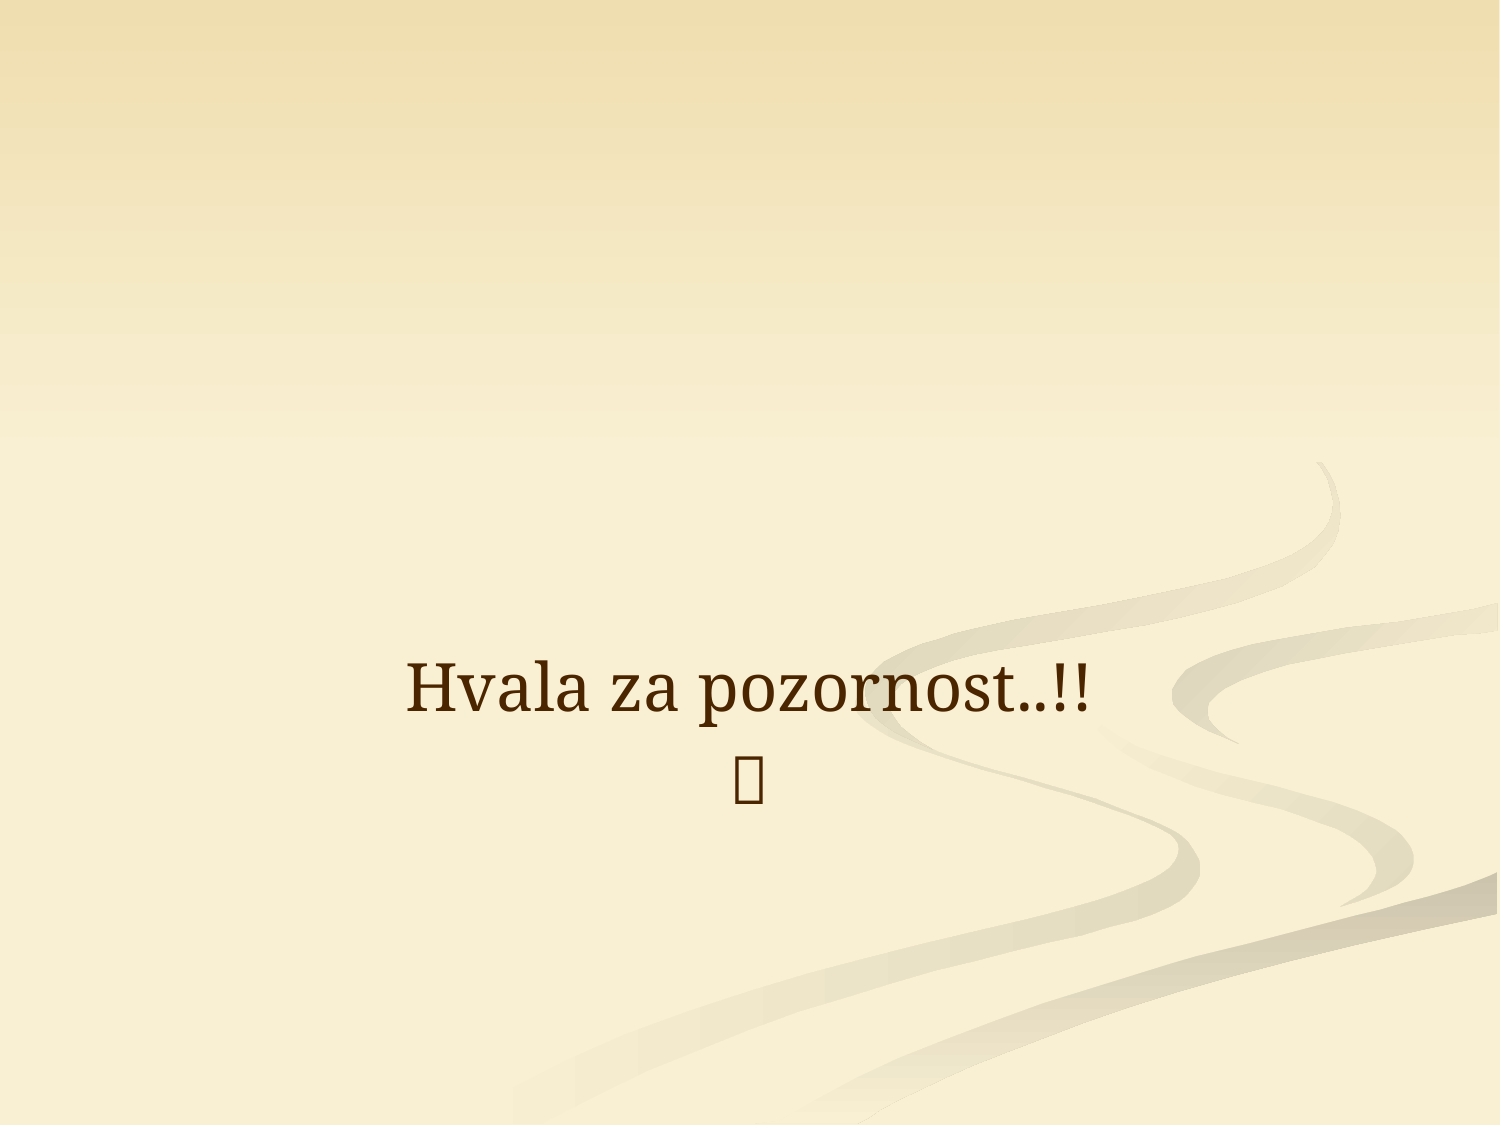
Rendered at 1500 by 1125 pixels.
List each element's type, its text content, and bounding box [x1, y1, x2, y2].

subtitle Hvala za pozornost..!!  [225, 637, 1275, 925]
